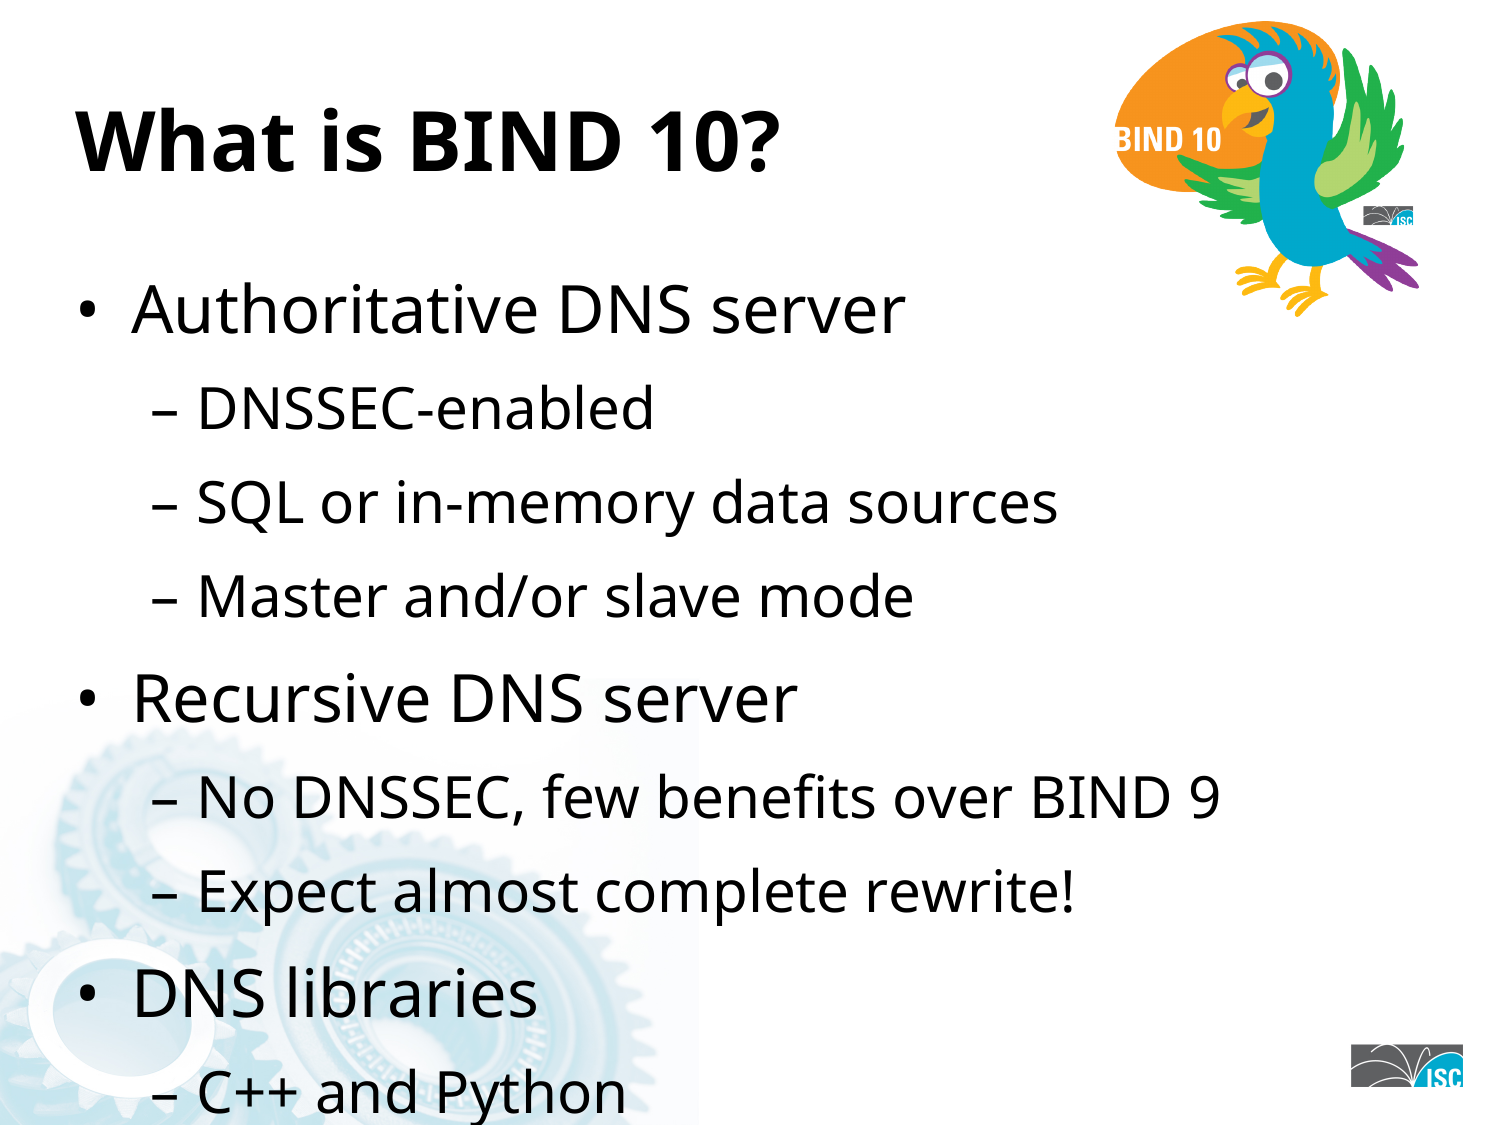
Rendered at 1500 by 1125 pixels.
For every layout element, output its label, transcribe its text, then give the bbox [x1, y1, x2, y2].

list Authoritative DNS server DNSSEC-enabled SQL or in-memory data sources Master and/or slave mode Recursive DNS server No DNSSEC, few benefits over BIND 9 Expect almost complete rewrite! DNS libraries C++ and Python [75, 262, 1426, 1023]
title What is BIND 10? [75, 31, 1426, 247]
picture [0, 0, 1500, 1125]
